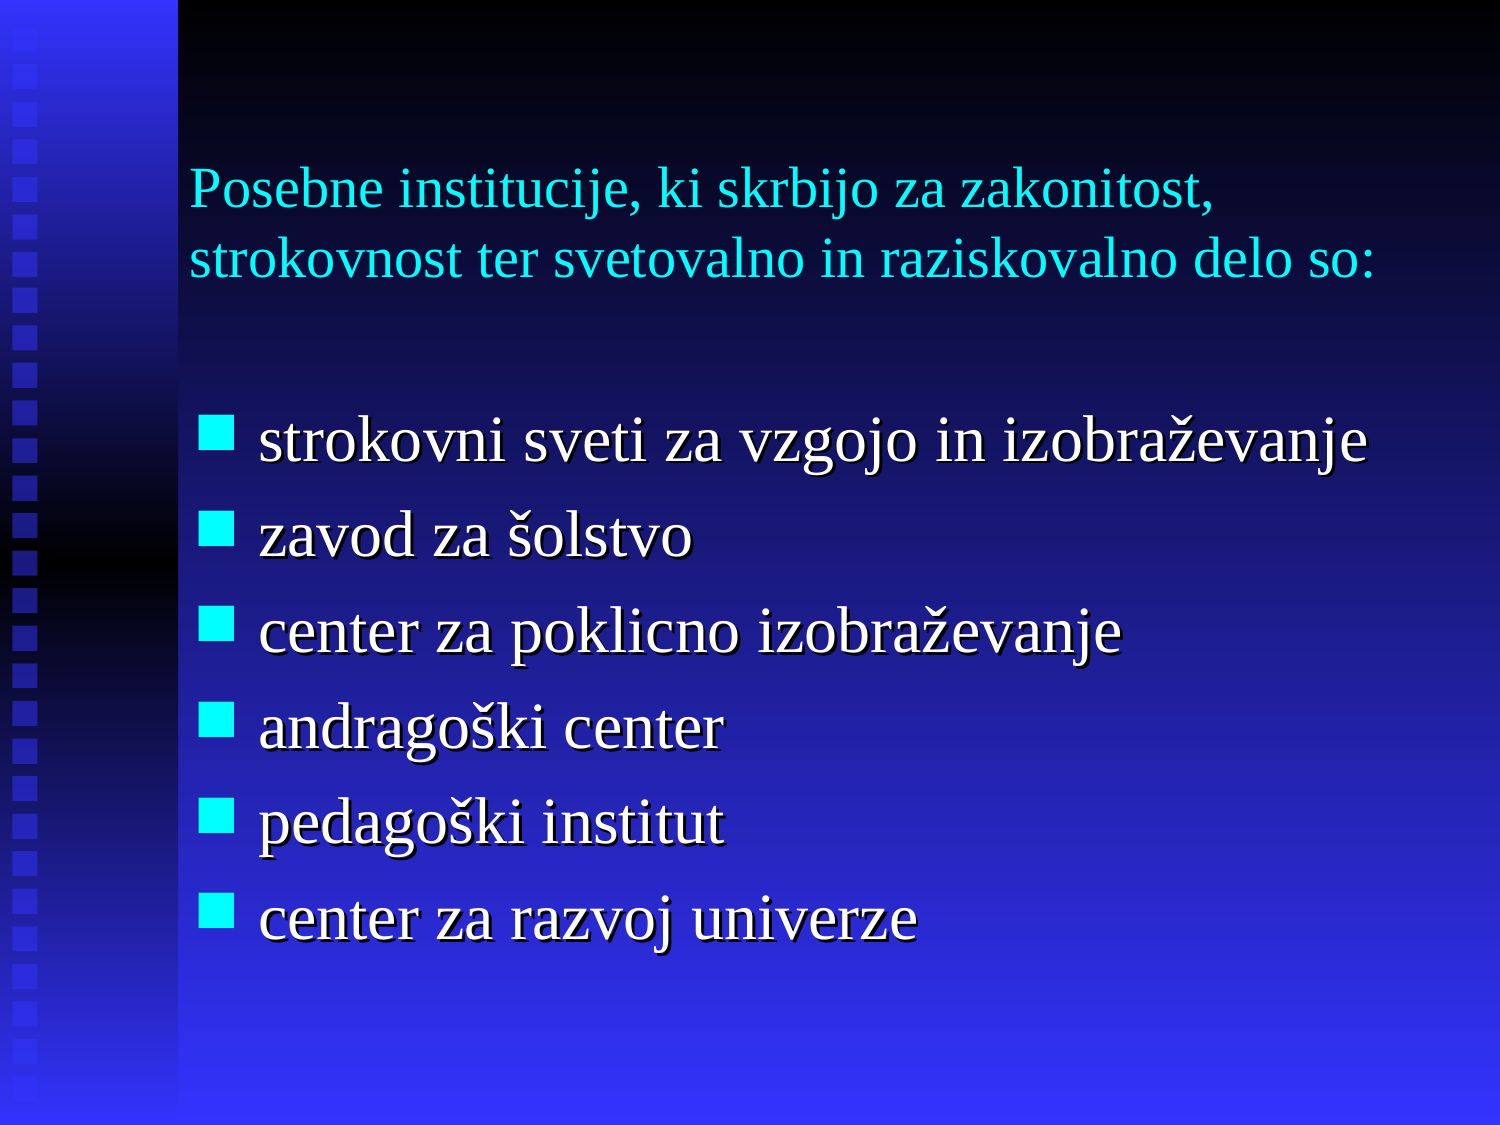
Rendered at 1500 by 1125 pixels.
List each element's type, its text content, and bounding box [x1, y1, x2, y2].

title Posebne institucije, ki skrbijo za zakonitost, strokovnost ter svetovalno in raziskovalno delo so: [174, 99, 1450, 338]
list strokovni sveti za vzgojo in izobraževanje zavod za šolstvo center za poklicno izobraževanje andragoški center pedagoški institut center za razvoj univerze [187, 387, 1463, 966]
